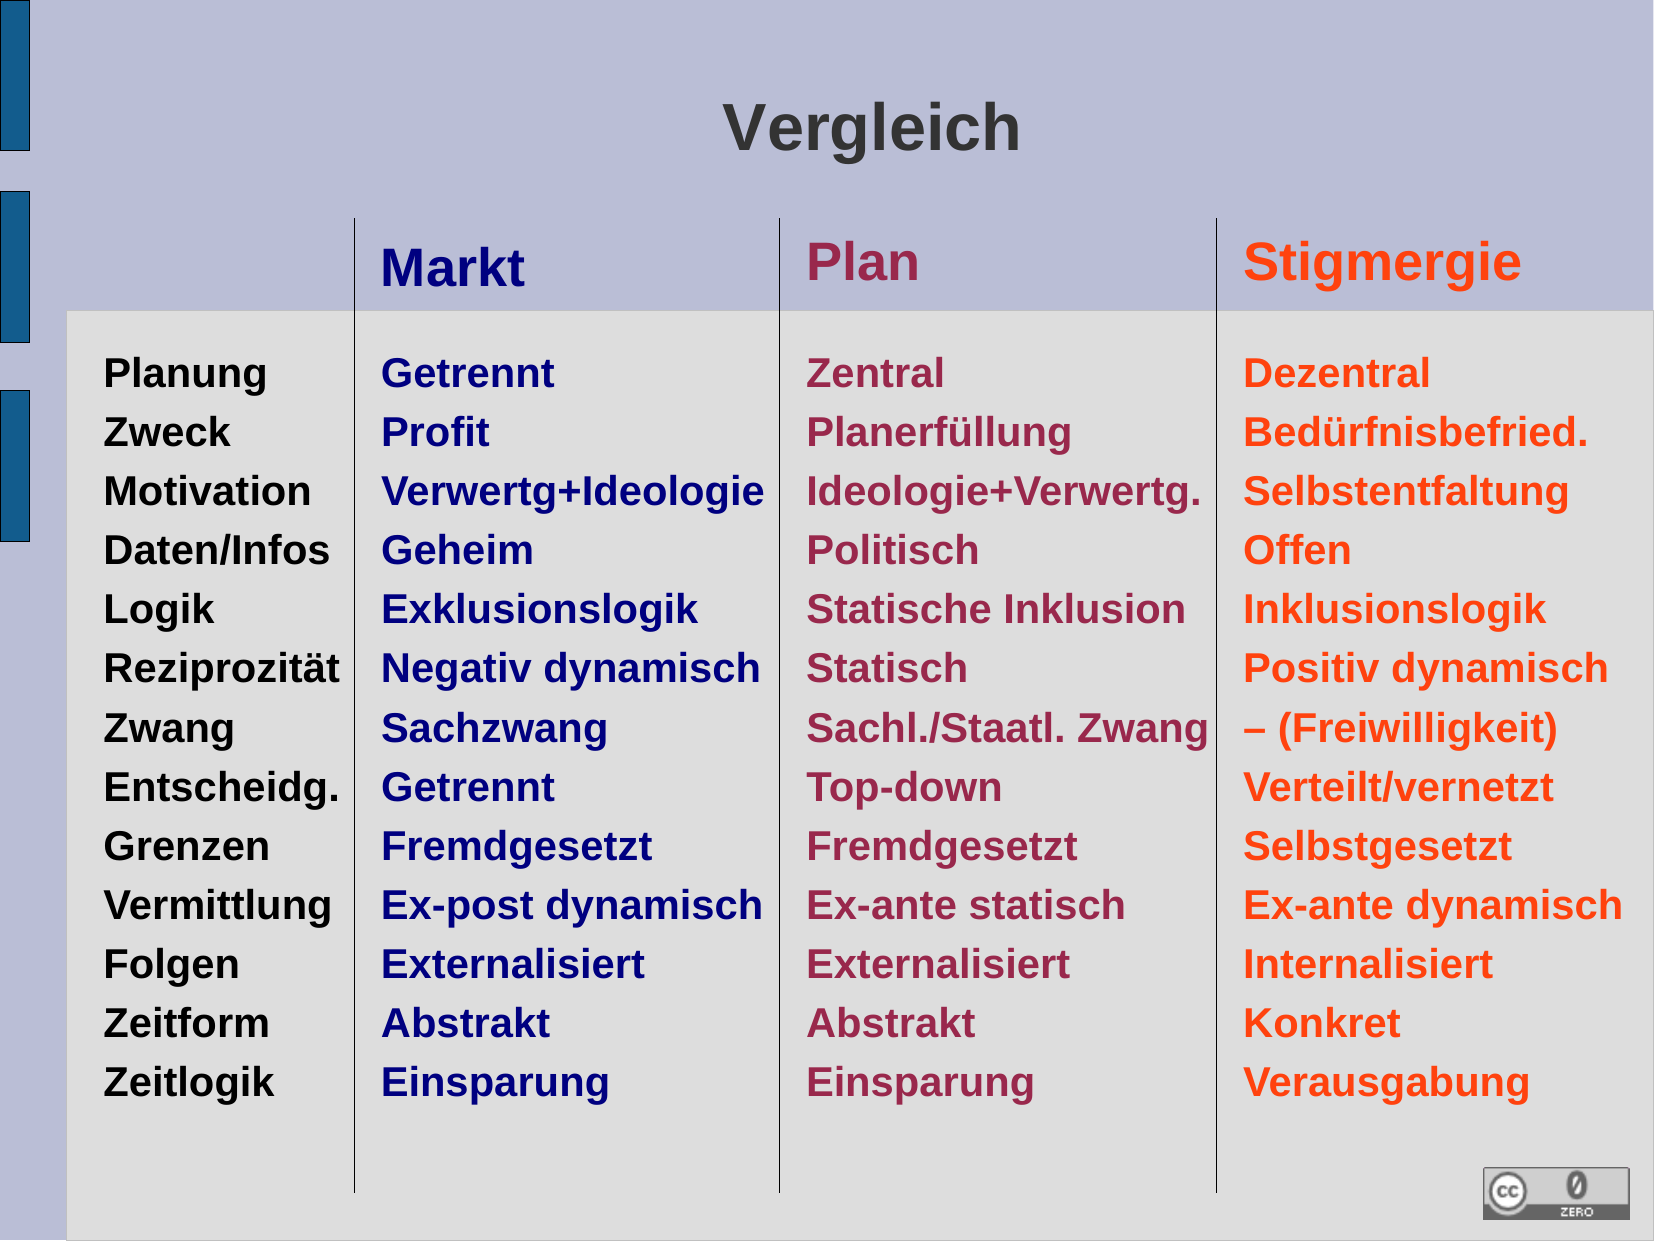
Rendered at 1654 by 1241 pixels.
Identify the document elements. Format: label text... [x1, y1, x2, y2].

text_box Zwang [88, 700, 251, 755]
text_box Verausgabung [1228, 1051, 1546, 1113]
text_box Sachzwang [366, 700, 624, 759]
text_box Negativ dynamisch [366, 637, 777, 700]
text_box Vermittlung [88, 874, 348, 936]
text_box Einsparung [791, 1051, 1051, 1113]
text_box Konkret [1228, 992, 1416, 1051]
text_box Getrennt [366, 755, 571, 815]
text_box Folgen [88, 933, 256, 992]
text_box Selbstentfaltung [1228, 460, 1586, 522]
text_box Politisch [791, 519, 995, 578]
text_box Reziprozität [88, 637, 356, 700]
text_box Zweck [88, 401, 247, 460]
text_box Verwertg+Ideologie [366, 460, 779, 522]
text_box Selbstgesetzt [1228, 815, 1528, 874]
text_box Ex-ante dynamisch [1228, 874, 1639, 936]
text_box Geheim [366, 519, 549, 578]
text_box Grenzen [88, 815, 286, 874]
text_box Statisch [791, 637, 984, 700]
text_box Einsparung [366, 1051, 626, 1113]
text_box Logik [88, 578, 230, 637]
text_box Externalisiert [366, 933, 661, 995]
text_box Sachl./Staatl. Zwang [1217, 696, 1225, 759]
text_box Planerfüllung [791, 401, 1088, 460]
text_box Offen [1228, 519, 1368, 578]
text_box Verteilt/vernetzt [1228, 755, 1570, 818]
text_box Sachl./Staatl. Zwang [791, 696, 1216, 759]
text_box Abstrakt [791, 992, 991, 1051]
text_box Top-down [791, 755, 1018, 815]
text_box Fremdgesetzt [366, 815, 668, 874]
text_box Positiv dynamisch [1228, 637, 1625, 700]
text_box Inklusionslogik [1228, 578, 1562, 637]
text_box Externalisiert [791, 933, 1086, 995]
text_box Dezentral [1228, 342, 1447, 401]
text_box Internalisiert [1228, 933, 1509, 995]
text_box Ex-post dynamisch [366, 874, 779, 936]
text_box Abstrakt [366, 992, 566, 1051]
text_box Daten/Infos [88, 519, 346, 582]
text_box Statische Inklusion [791, 578, 1202, 641]
text_box Plan [791, 224, 936, 300]
text_box – (Freiwilligkeit) [1228, 700, 1574, 759]
text_box Bedürfnisbefried. [1228, 401, 1604, 463]
text_box Zeitform [88, 992, 286, 1051]
text_box Exklusionslogik [366, 578, 714, 637]
text_box Entscheidg. [88, 755, 355, 818]
text_box Markt [366, 230, 541, 306]
text_box Getrennt [366, 342, 571, 404]
text_box Stigmergie [1228, 224, 1539, 300]
text_box Planung [88, 342, 283, 404]
text_box Motivation [88, 460, 328, 519]
text_box Profit [366, 401, 505, 460]
picture [1483, 1167, 1630, 1220]
title Vergleich [121, 61, 1625, 269]
text_box Ideologie+Verwertg. [791, 460, 1216, 522]
text_box Fremdgesetzt [791, 815, 1093, 874]
text_box Ex-ante statisch [791, 874, 1142, 936]
text_box Zeitlogik [88, 1051, 290, 1113]
text_box Zentral [791, 342, 961, 401]
